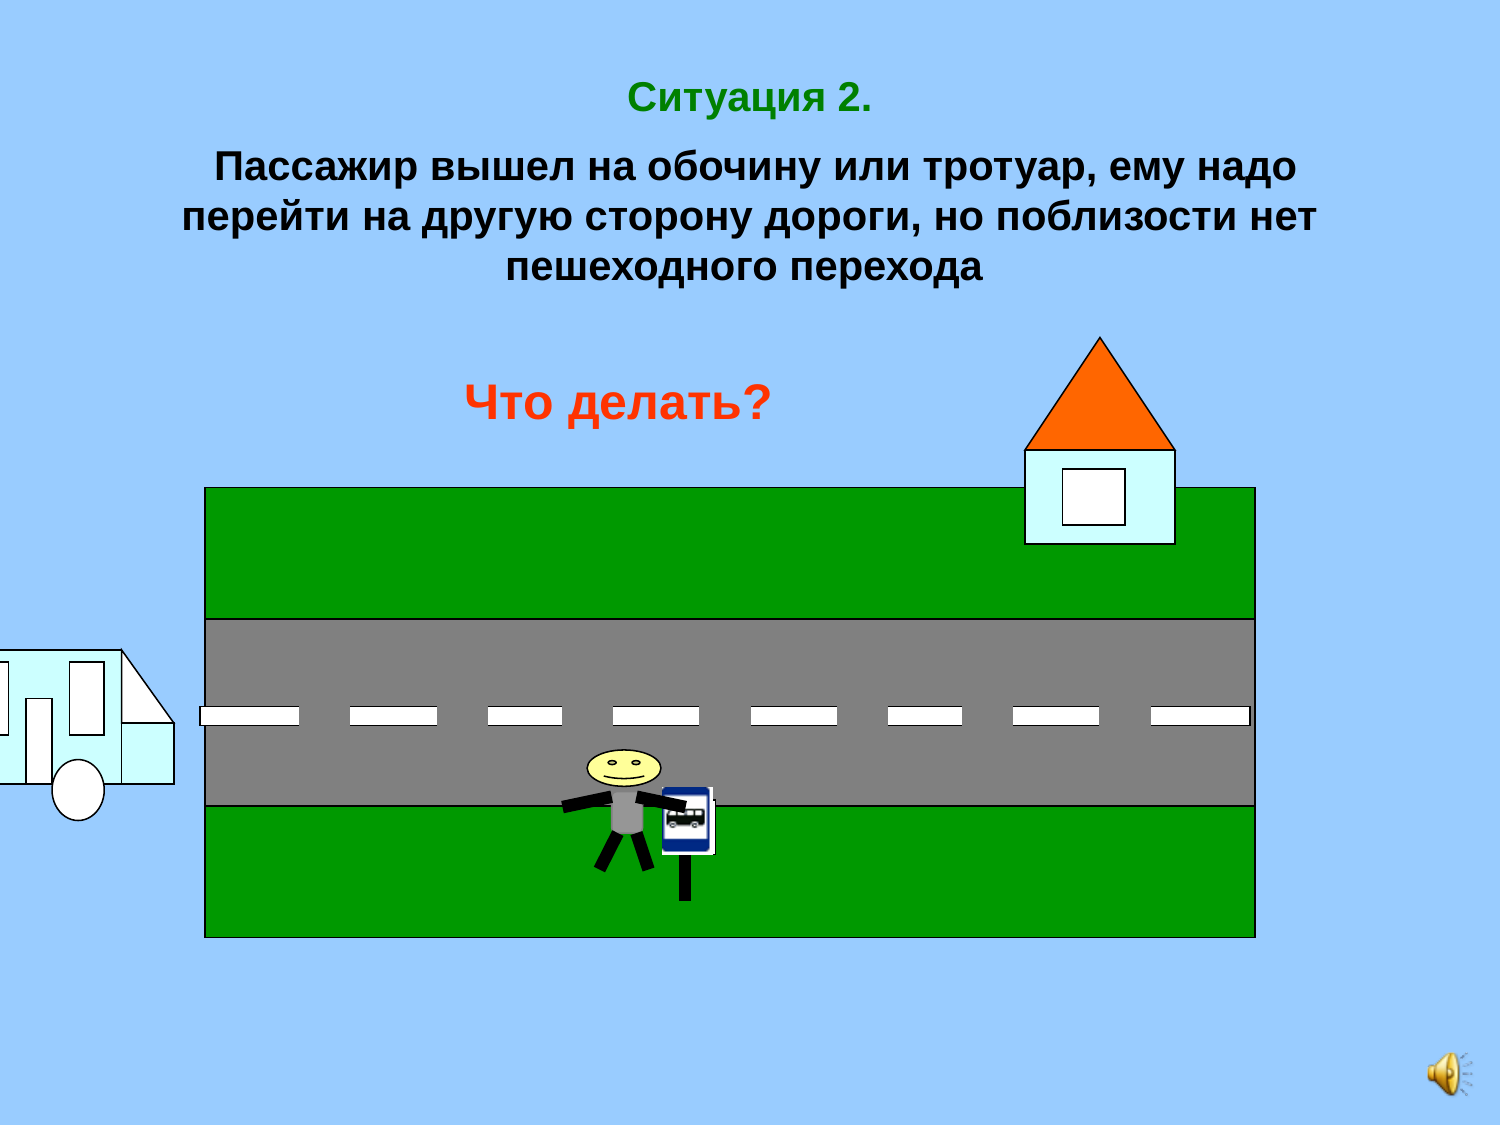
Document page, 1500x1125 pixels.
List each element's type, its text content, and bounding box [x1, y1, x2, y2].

picture [1426, 1051, 1477, 1102]
picture [662, 787, 713, 855]
text_box [0, 650, 174, 821]
text_box Что делать? [450, 362, 938, 438]
text_box Ситуация 2. Пассажир вышел на обочину или тротуар, ему надо перейти на другую сторону дороги, но поблизости нет пешеходного перехода [112, 62, 1388, 297]
text_box [200, 337, 1255, 938]
